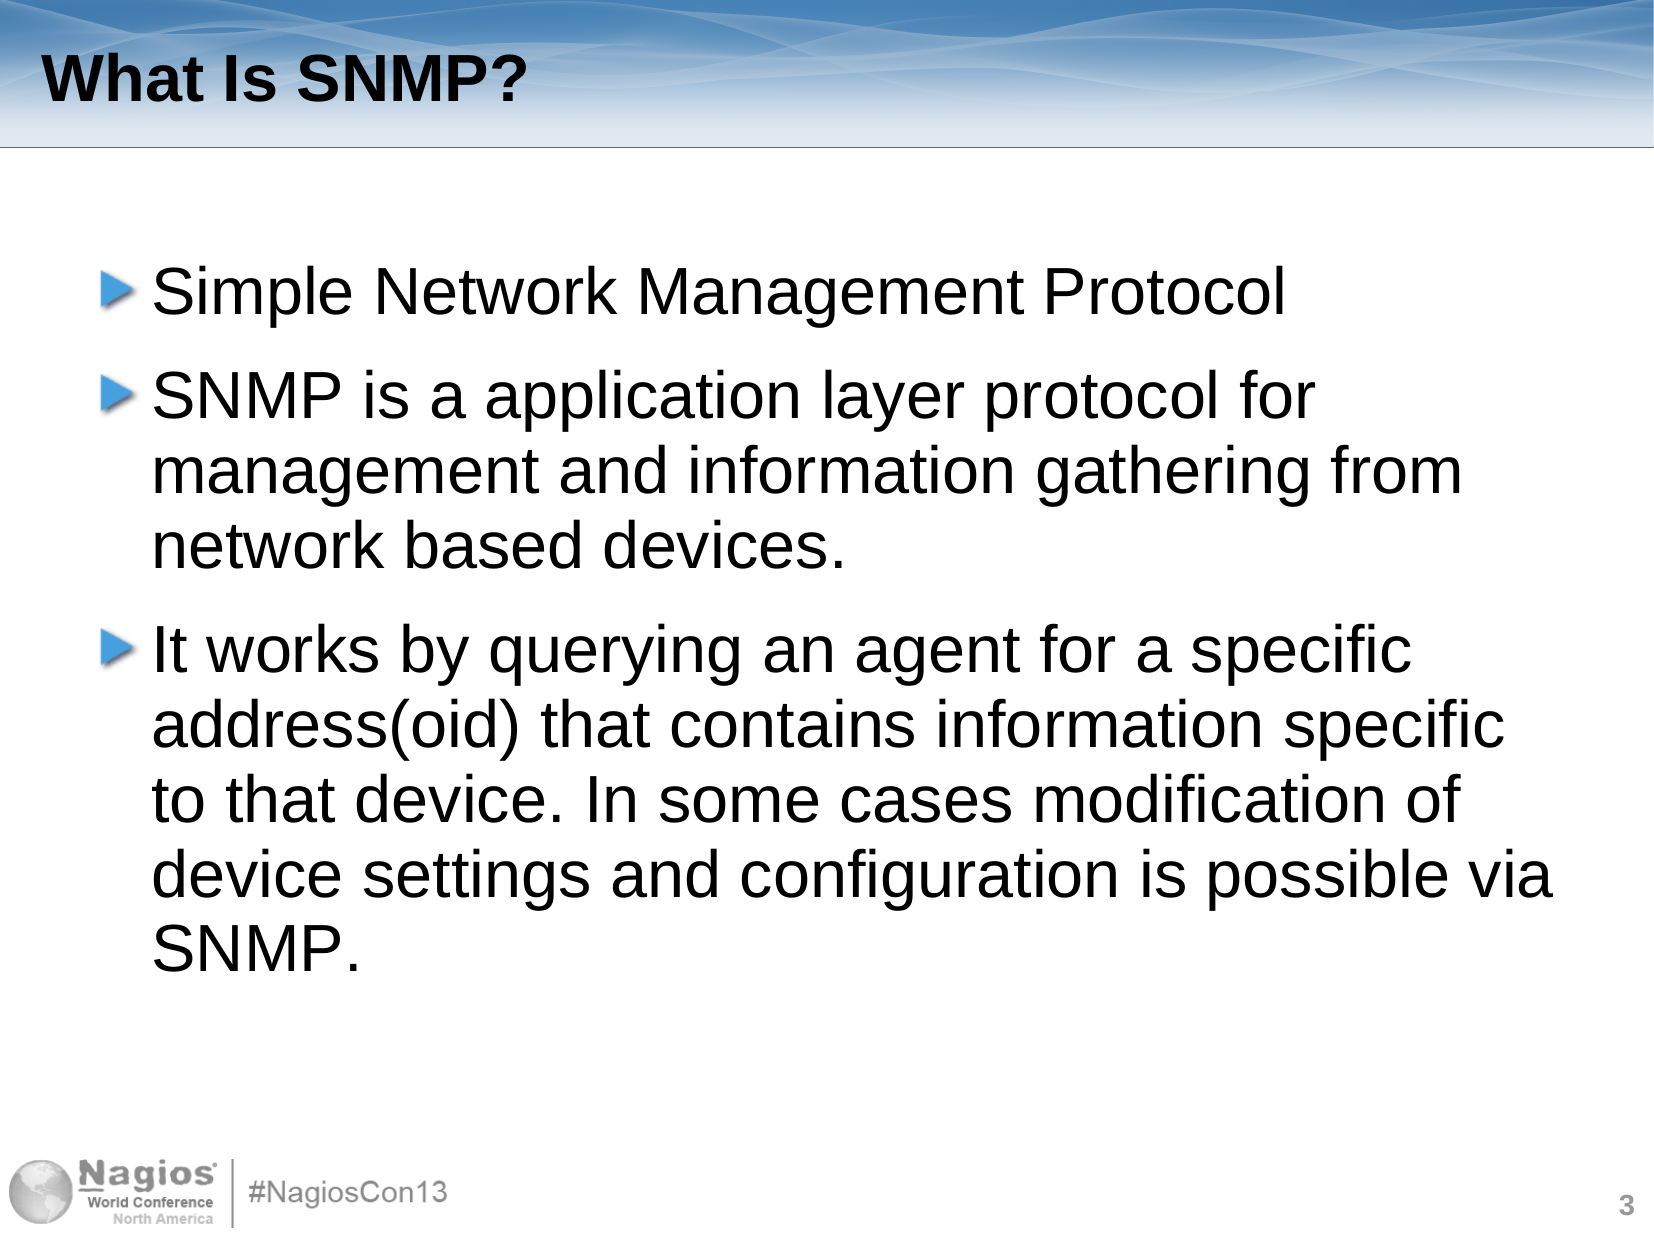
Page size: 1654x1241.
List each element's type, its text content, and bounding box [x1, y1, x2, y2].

picture [9, 1159, 453, 1228]
title What Is SNMP? [41, 29, 1248, 127]
picture [0, 0, 1654, 147]
list Simple Network Management Protocol SNMP is a application layer protocol for management and information gathering from network based devices. It works by querying an agent for a specific address(oid) that contains information specific to that device. In some cases modification of device settings and configuration is possible via SNMP. [80, 254, 1569, 987]
